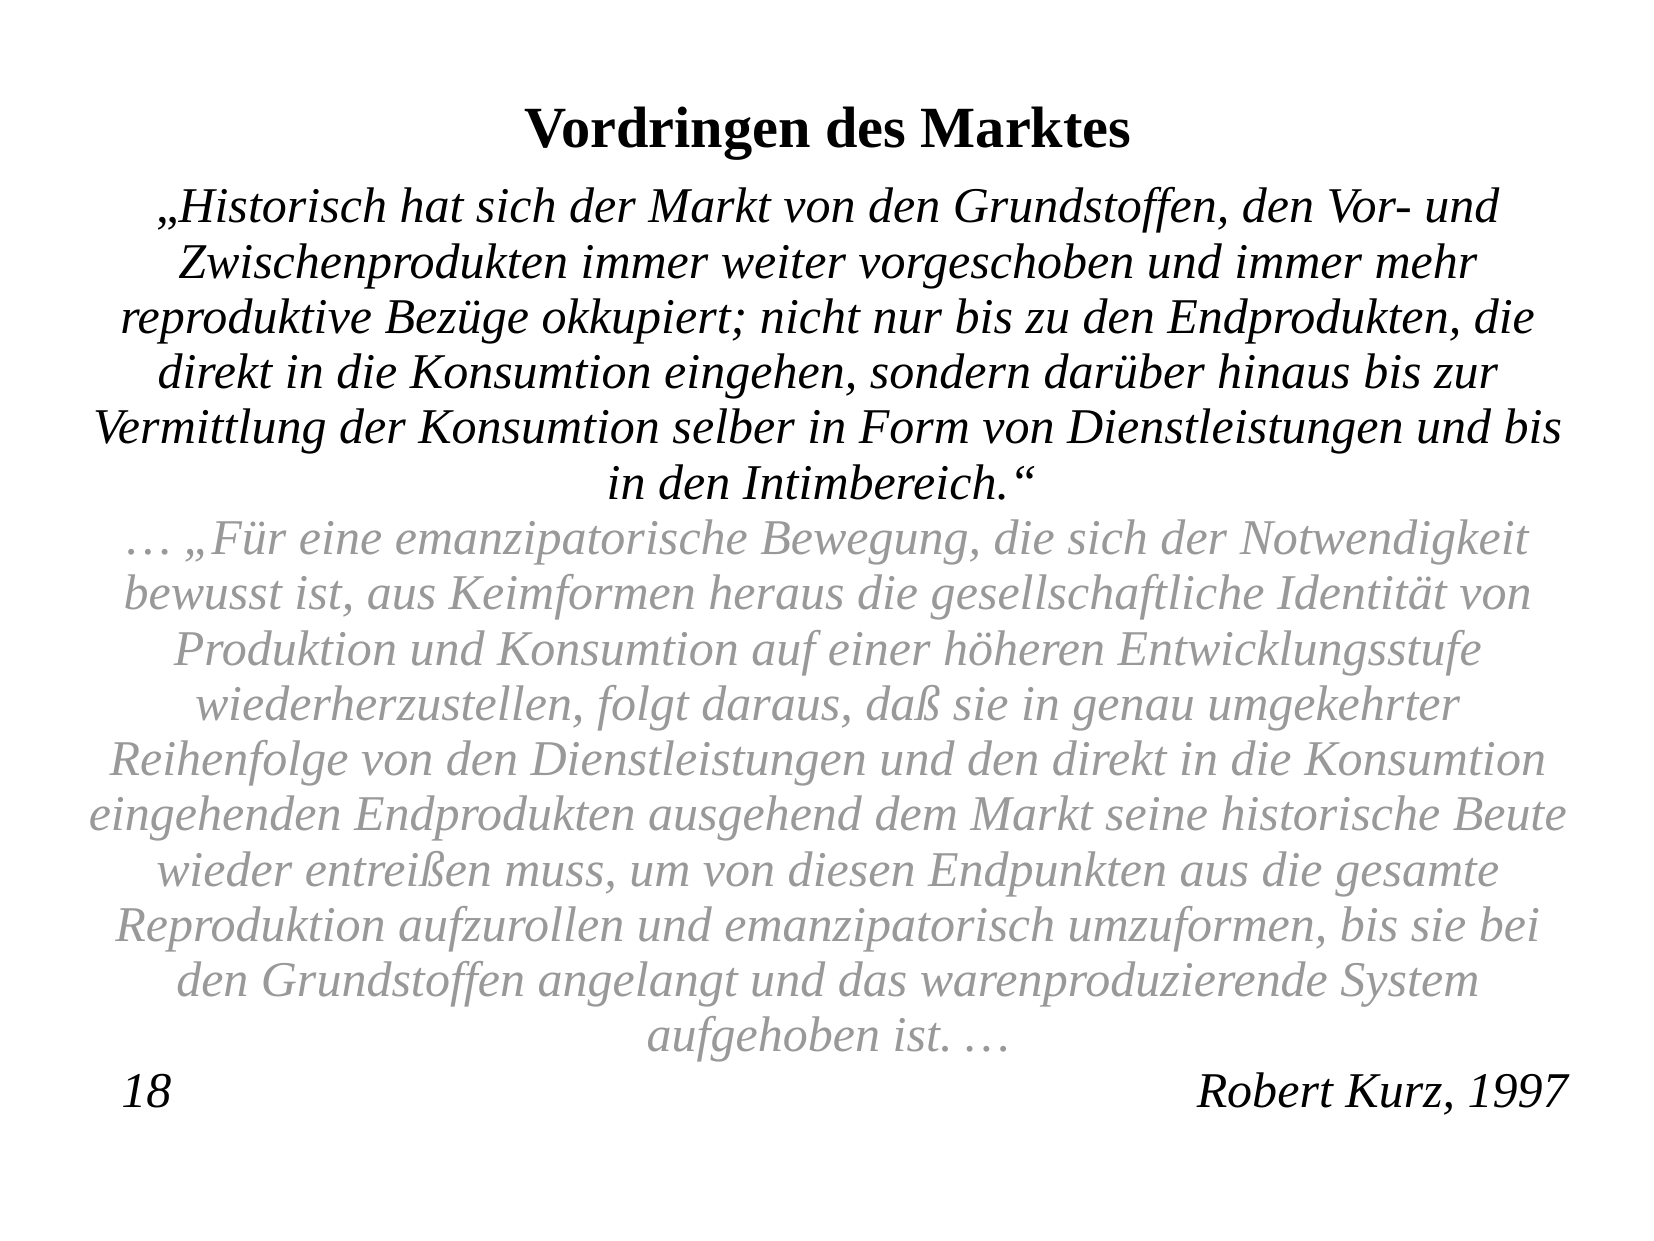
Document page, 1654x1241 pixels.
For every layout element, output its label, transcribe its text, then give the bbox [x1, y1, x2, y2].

text_box Vordringen des Marktes „Historisch hat sich der Markt von den Grundstoffen, den Vor- und Zwischenprodukten immer weiter vorgeschoben und immer mehr reproduktive Bezüge okkupiert; nicht nur bis zu den Endprodukten, die direkt in die Konsumtion eingehen, sondern darüber hinaus bis zur Vermittlung der Konsumtion selber in Form von Dienstleistungen und bis in den Intimbereich.“ … „Für eine emanzipatorische Bewegung, die sich der Notwendigkeit bewusst ist, aus Keimformen heraus die gesellschaftliche Identität von Produktion und Konsumtion auf einer höheren Entwicklungsstufe wiederherzustellen, folgt daraus, daß sie in genau umgekehrter Reihenfolge von den Dienstleistungen und den direkt in die Konsumtion eingehenden Endprodukten ausgehend dem Markt seine historische Beute wieder entreißen muss, um von diesen Endpunkten aus die gesamte Reproduktion aufzurollen und emanzipatorisch umzuformen, bis sie bei den Grundstoffen angelangt und das warenproduzierende System aufgehoben ist. … <Nummer> Robert Kurz, 1997 [73, 88, 1610, 1181]
